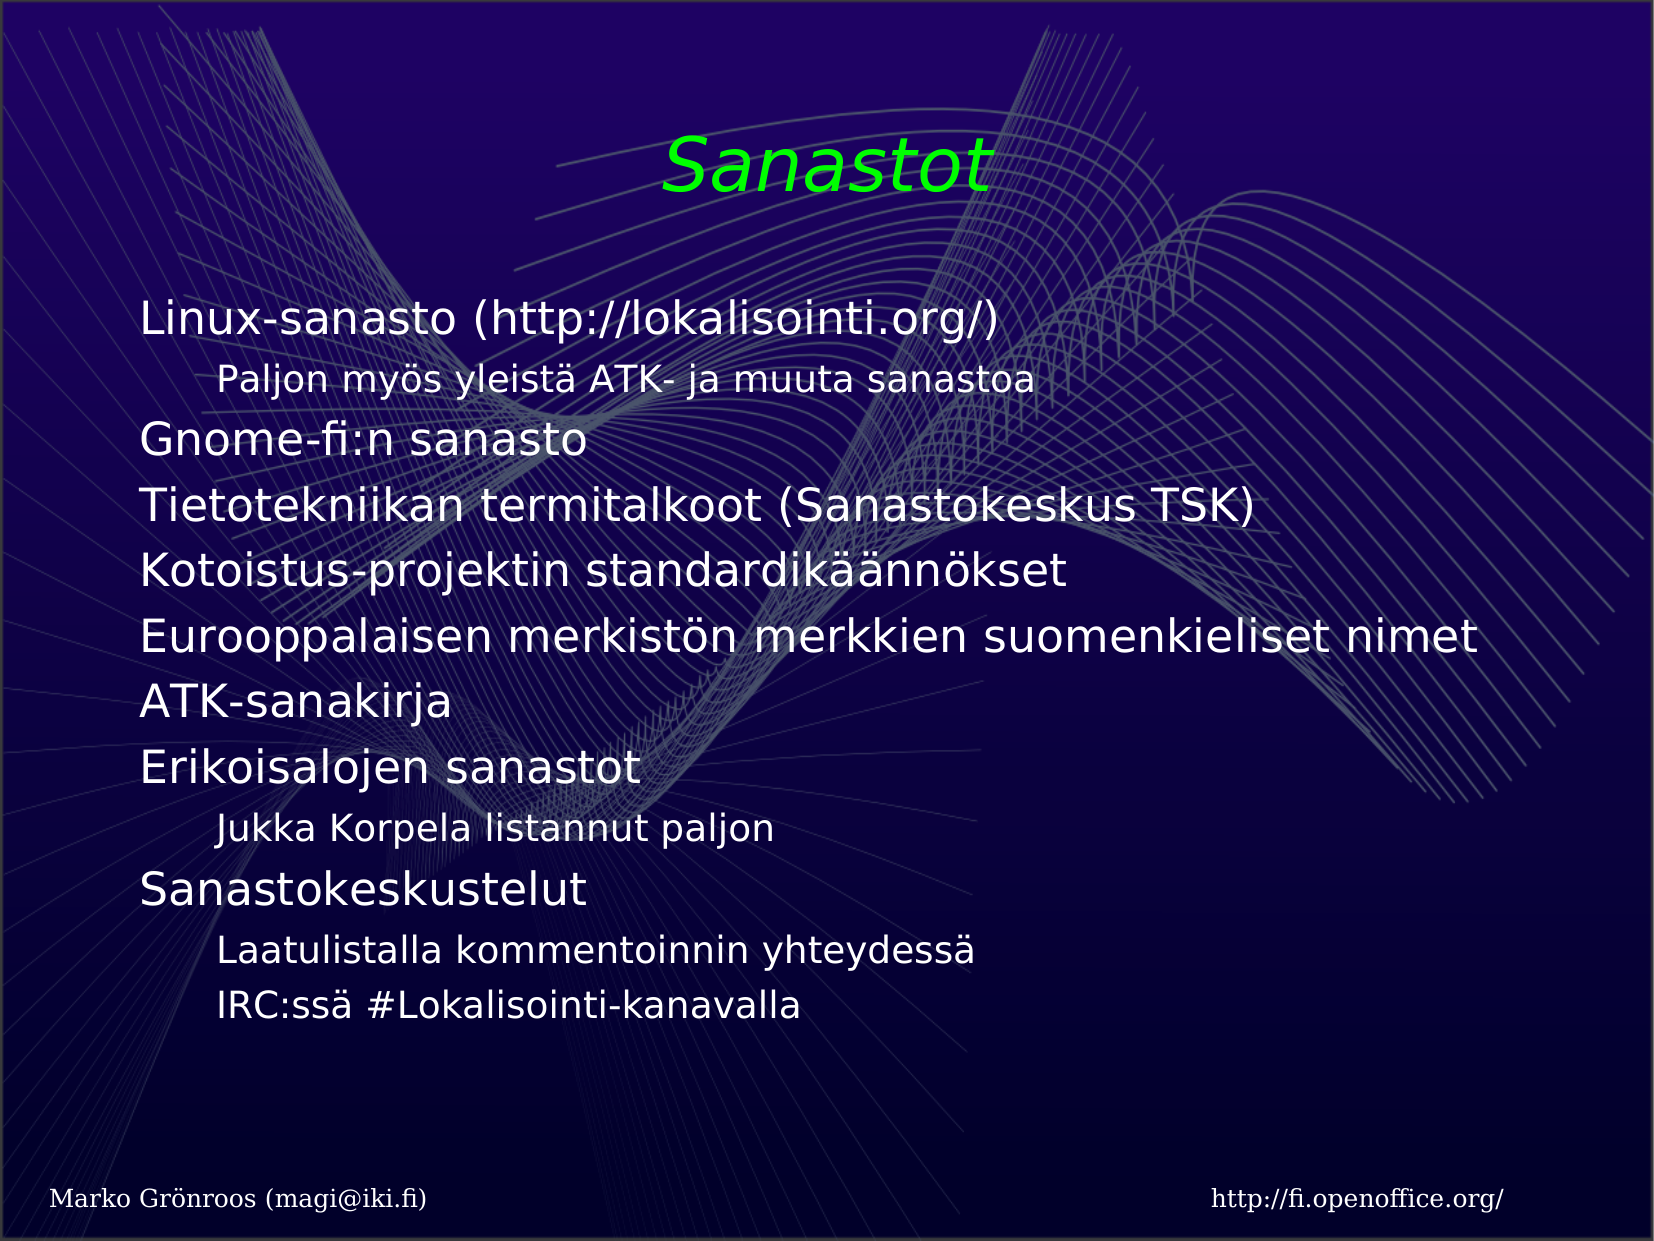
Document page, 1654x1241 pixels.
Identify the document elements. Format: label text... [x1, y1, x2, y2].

title Sanastot [121, 61, 1534, 269]
list Linux-sanasto (http://lokalisointi.org/) Paljon myös yleistä ATK- ja muuta sanastoa Gnome-fi:n sanasto Tietotekniikan termitalkoot (Sanastokeskus TSK) Kotoistus-projektin standardikäännökset Eurooppalaisen merkistön merkkien suomenkieliset nimet ATK-sanakirja Erikoisalojen sanastot Jukka Korpela listannut paljon Sanastokeskustelut Laatulistalla kommentoinnin yhteydessä IRC:ssä #Lokalisointi-kanavalla [121, 291, 1534, 1166]
picture [0, 0, 1654, 1241]
